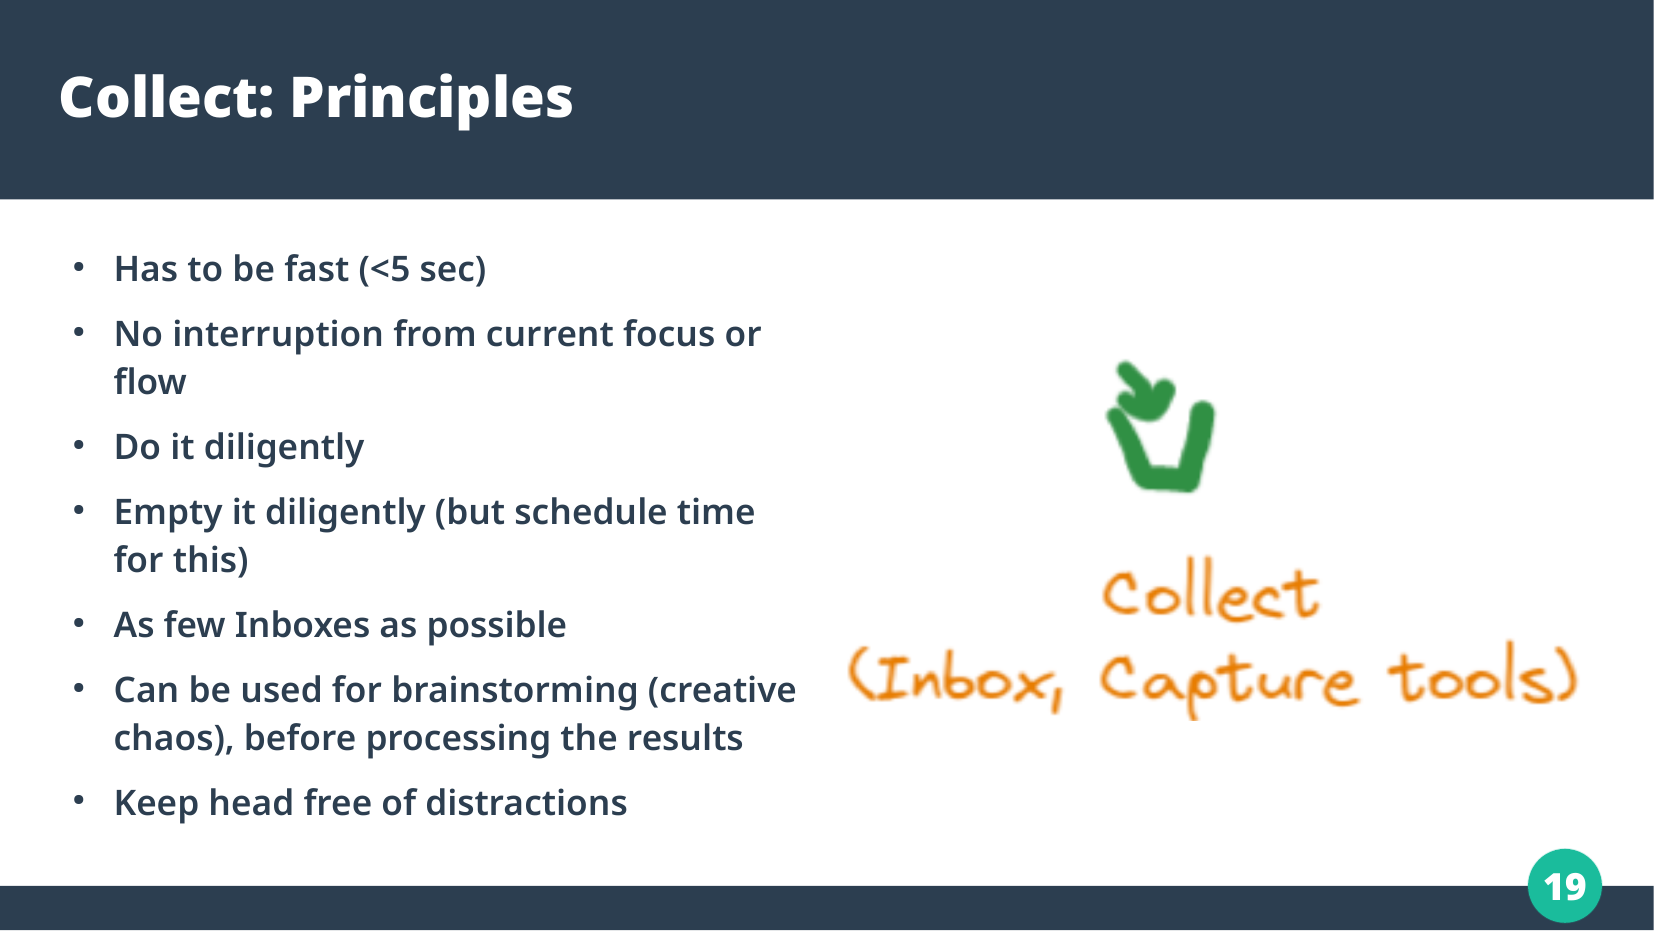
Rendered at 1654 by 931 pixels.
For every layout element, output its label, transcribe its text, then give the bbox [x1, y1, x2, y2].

list Has to be fast (<5 sec) No interruption from current focus or flow Do it diligently Empty it diligently (but schedule time for this) As few Inboxes as possible Can be used for brainstorming (creative chaos), before processing the results Keep head free of distractions [59, 243, 809, 864]
picture [845, 345, 1585, 721]
title Collect: Principles [59, 37, 1595, 155]
